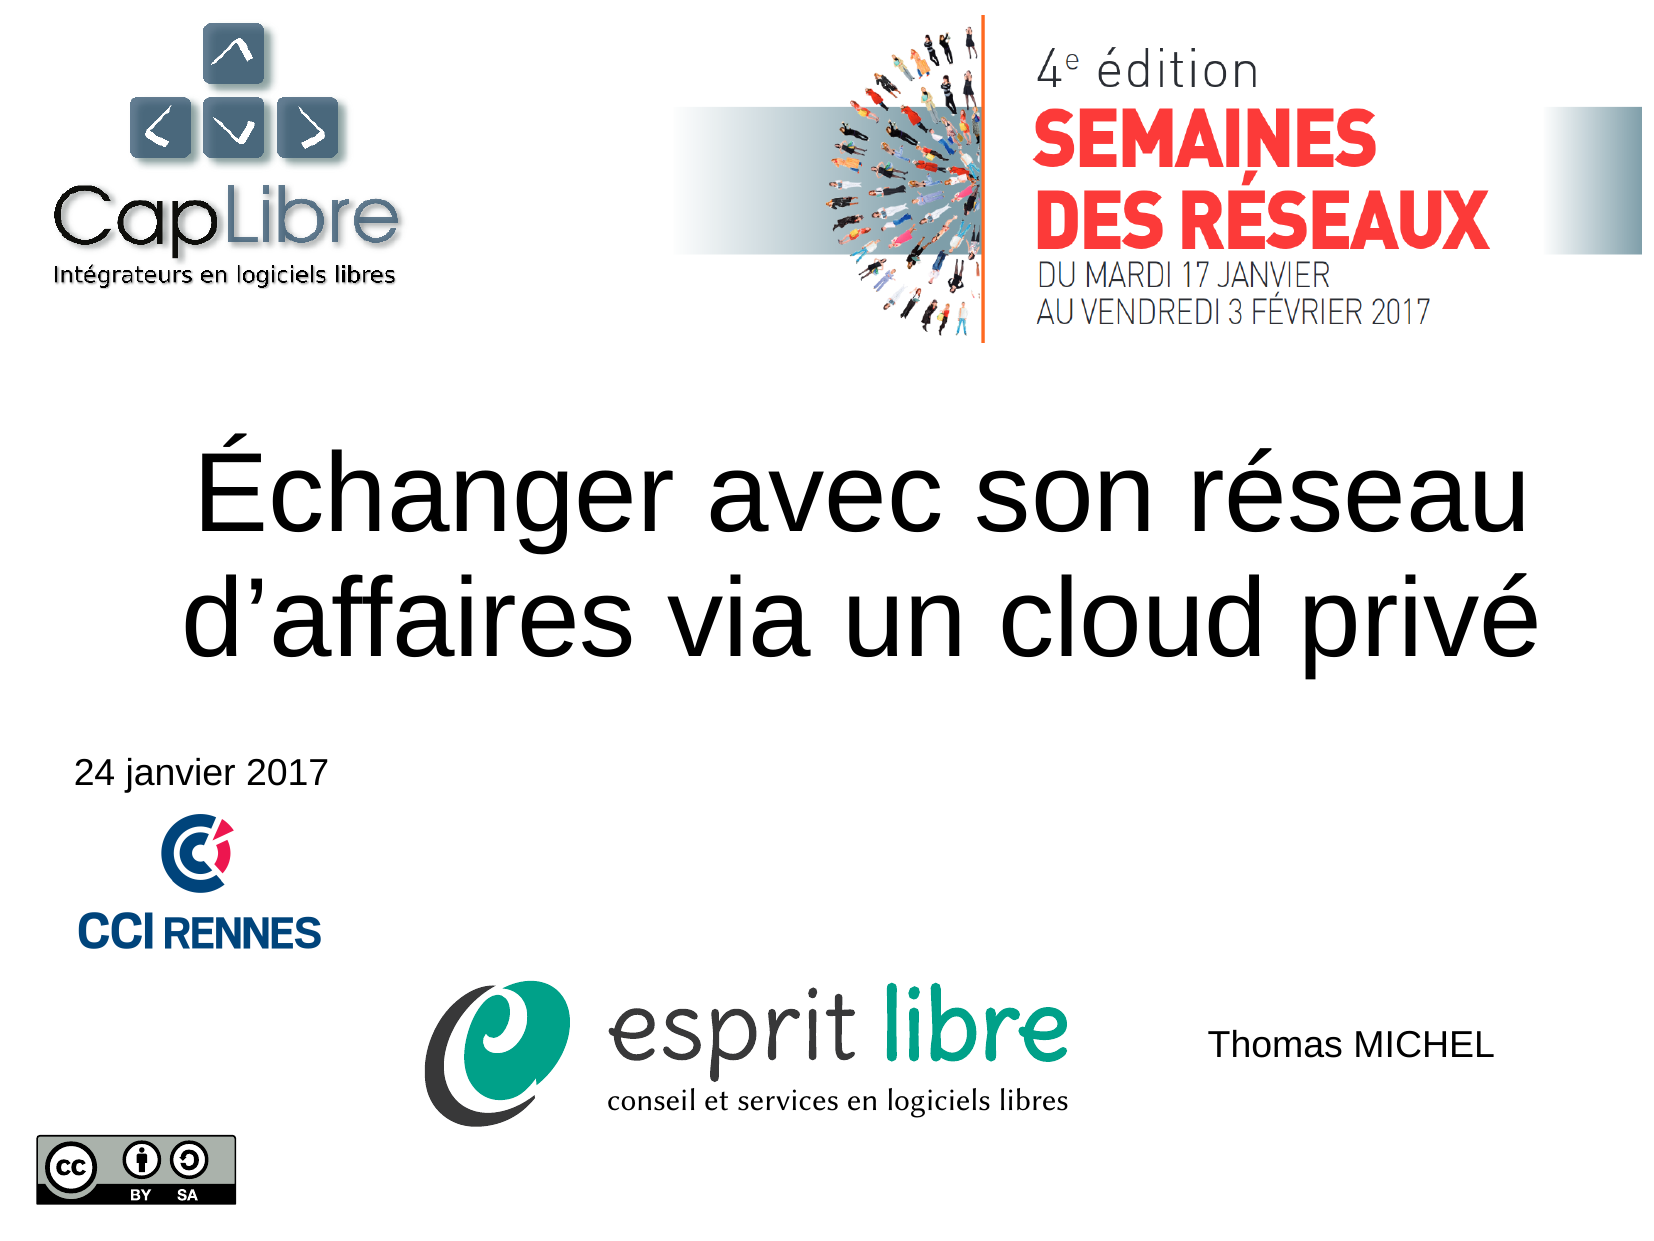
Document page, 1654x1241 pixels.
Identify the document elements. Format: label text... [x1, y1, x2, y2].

text_box Thomas MICHEL [1192, 1015, 1510, 1073]
picture [23, 11, 425, 296]
picture [401, 978, 1087, 1130]
text_box 24 janvier 2017 CCI Rennes [59, 744, 473, 922]
subtitle Échanger avec son réseau d’affaires via un cloud privé [177, 372, 1548, 739]
picture [639, 15, 1642, 343]
picture [36, 1134, 237, 1205]
picture [59, 797, 340, 964]
